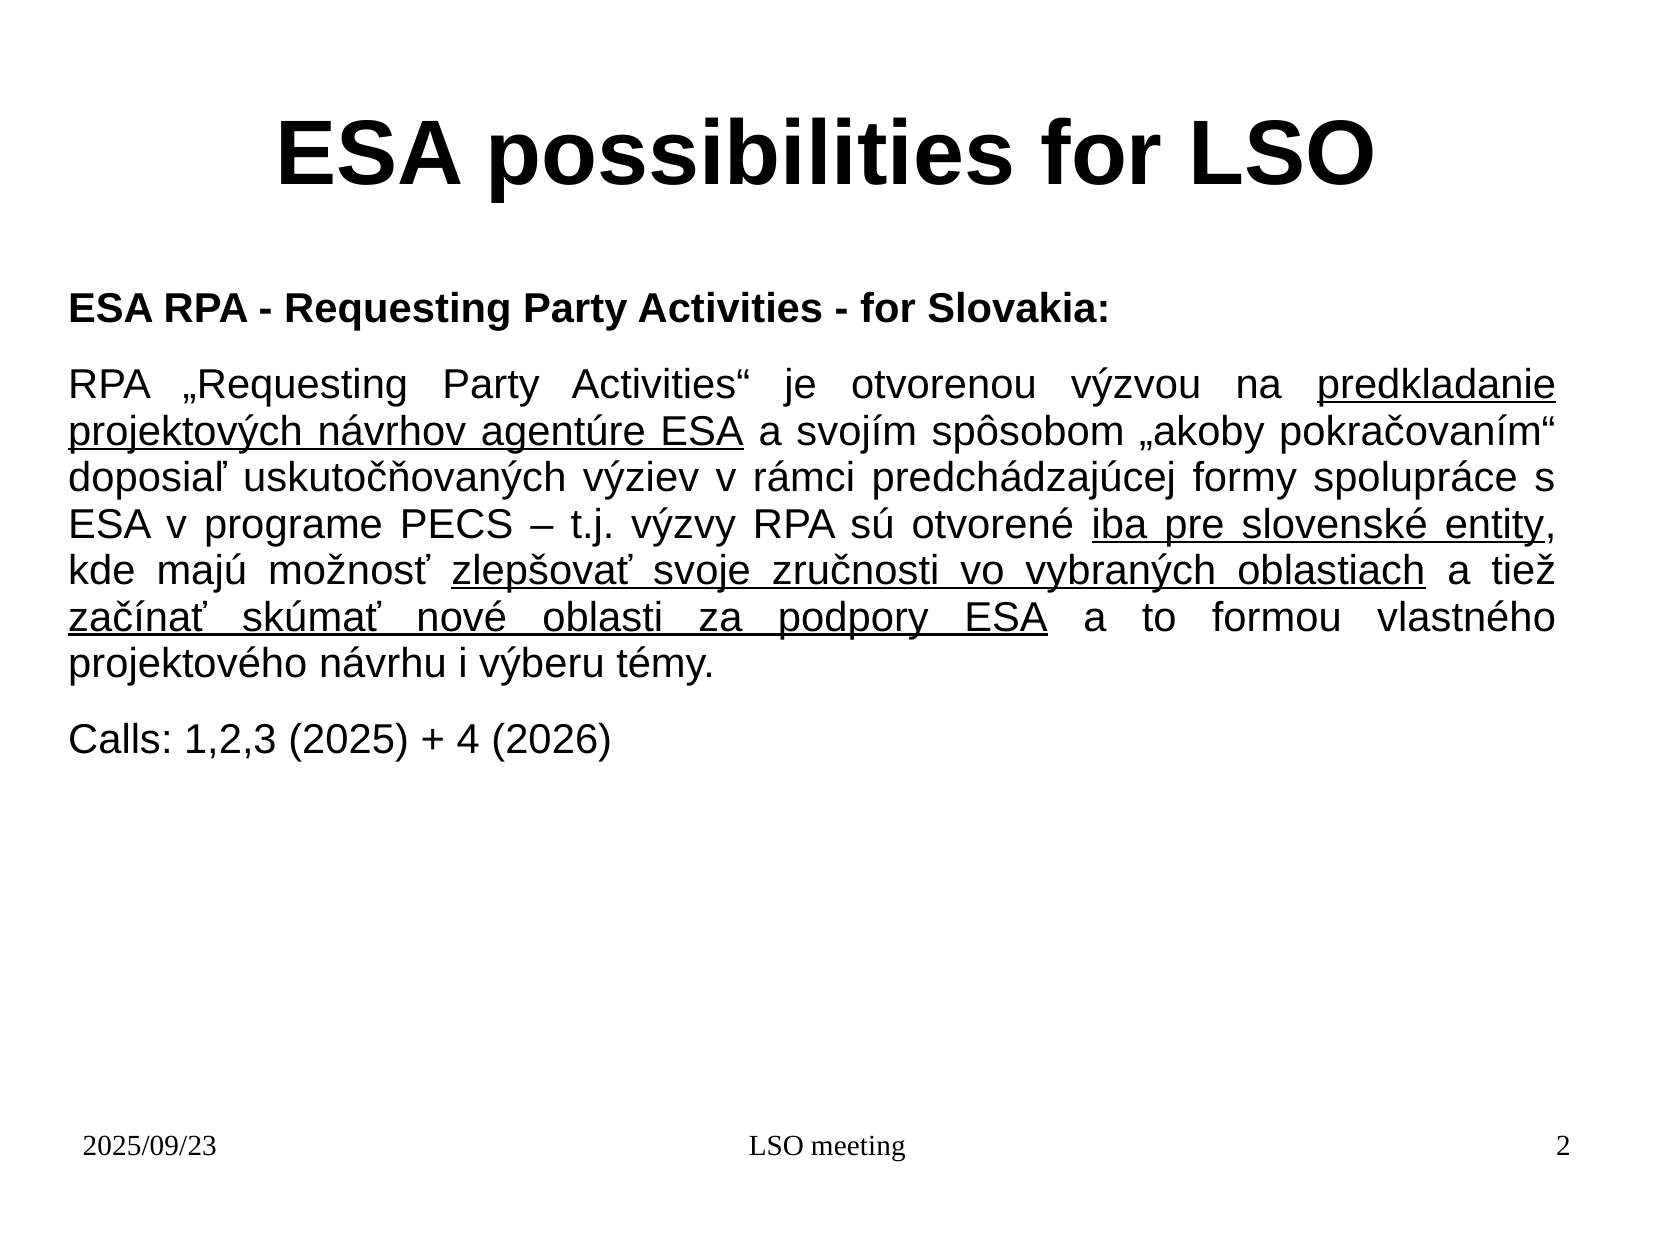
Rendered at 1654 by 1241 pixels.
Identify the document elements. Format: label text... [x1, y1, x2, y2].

list ESA RPA - Requesting Party Activities - for Slovakia: RPA „Requesting Party Activities“ je otvorenou výzvou na predkladanie projektových návrhov agentúre ESA a svojím spôsobom „akoby pokračovaním“ doposiaľ uskutočňovaných výziev v rámci predchádzajúcej formy spolupráce s ESA v programe PECS – t.j. výzvy RPA sú otvorené iba pre slovenské entity, kde majú možnosť zlepšovať svoje zručnosti vo vybraných oblastiach a tiež začínať skúmať nové oblasti za podpory ESA a to formou vlastného projektového návrhu i výberu témy. Calls: 1,2,3 (2025) + 4 (2026) [68, 285, 1557, 1111]
title ESA possibilities for LSO [82, 49, 1571, 257]
